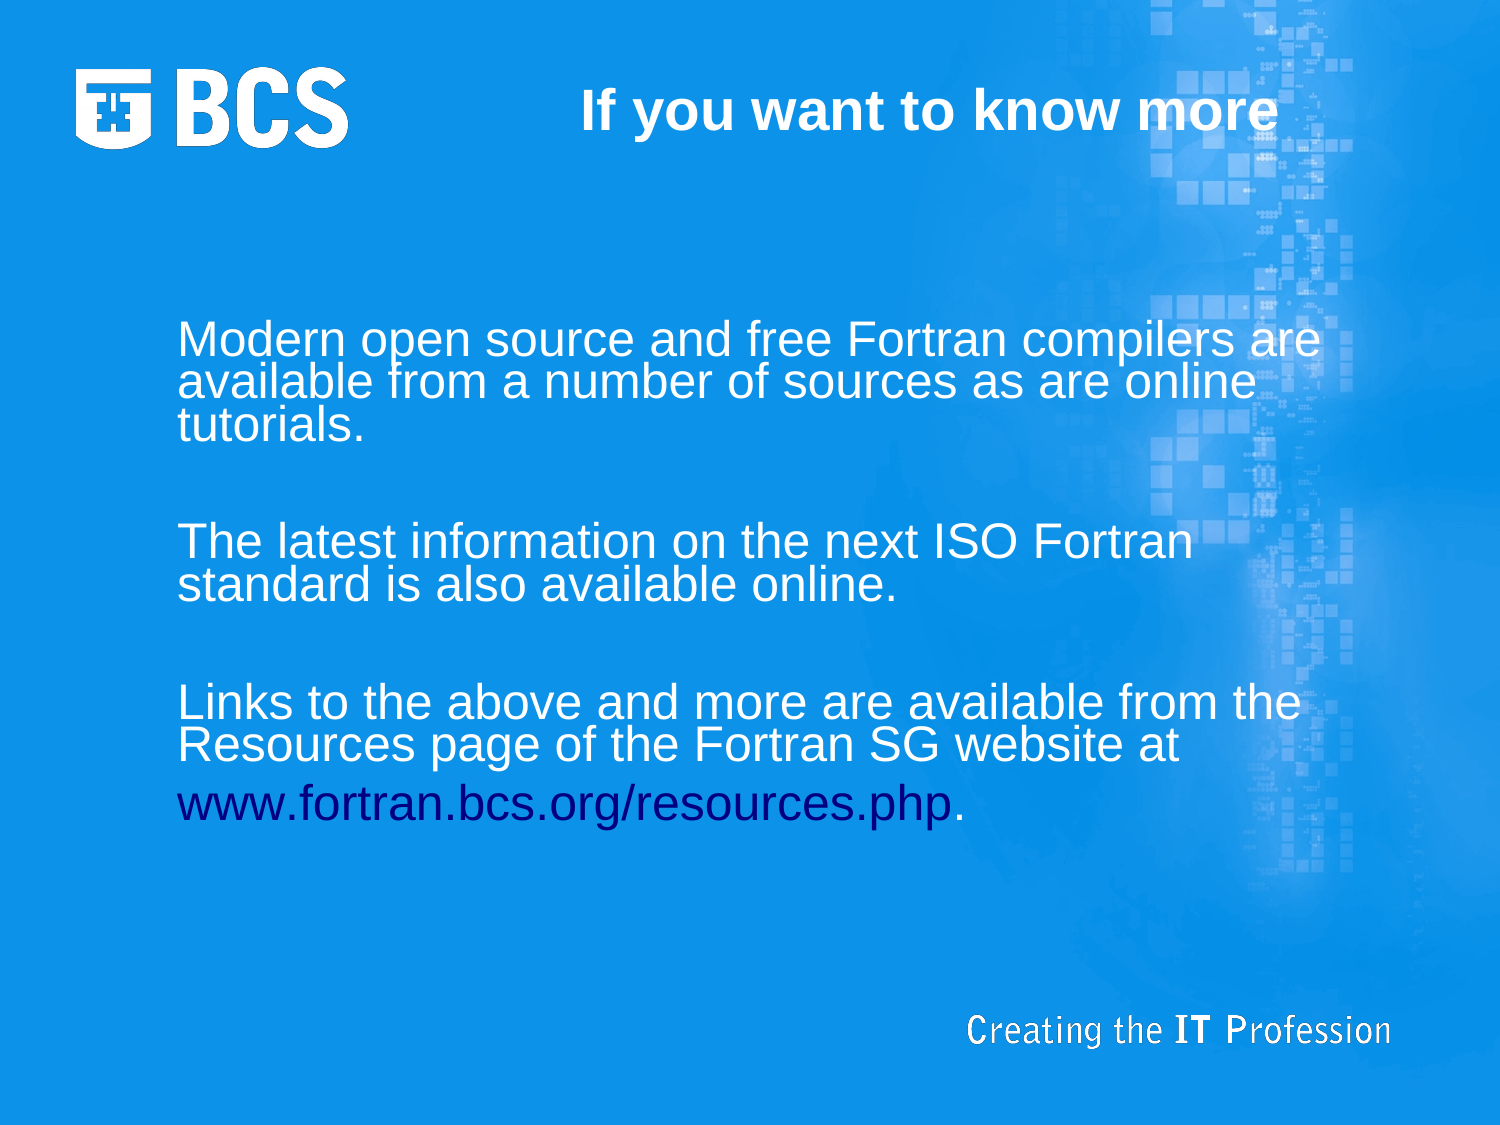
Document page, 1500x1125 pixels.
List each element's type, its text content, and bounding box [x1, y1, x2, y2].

picture [0, 0, 1500, 1125]
subtitle Modern open source and free Fortran compilers are available from a number of sources as are online tutorials. The latest information on the next ISO Fortran standard is also available online. Links to the above and more are available from the Resources page of the Fortran SG website at www.fortran.bcs.org/resources.php. [177, 236, 1359, 975]
title If you want to know more [413, 51, 1447, 182]
